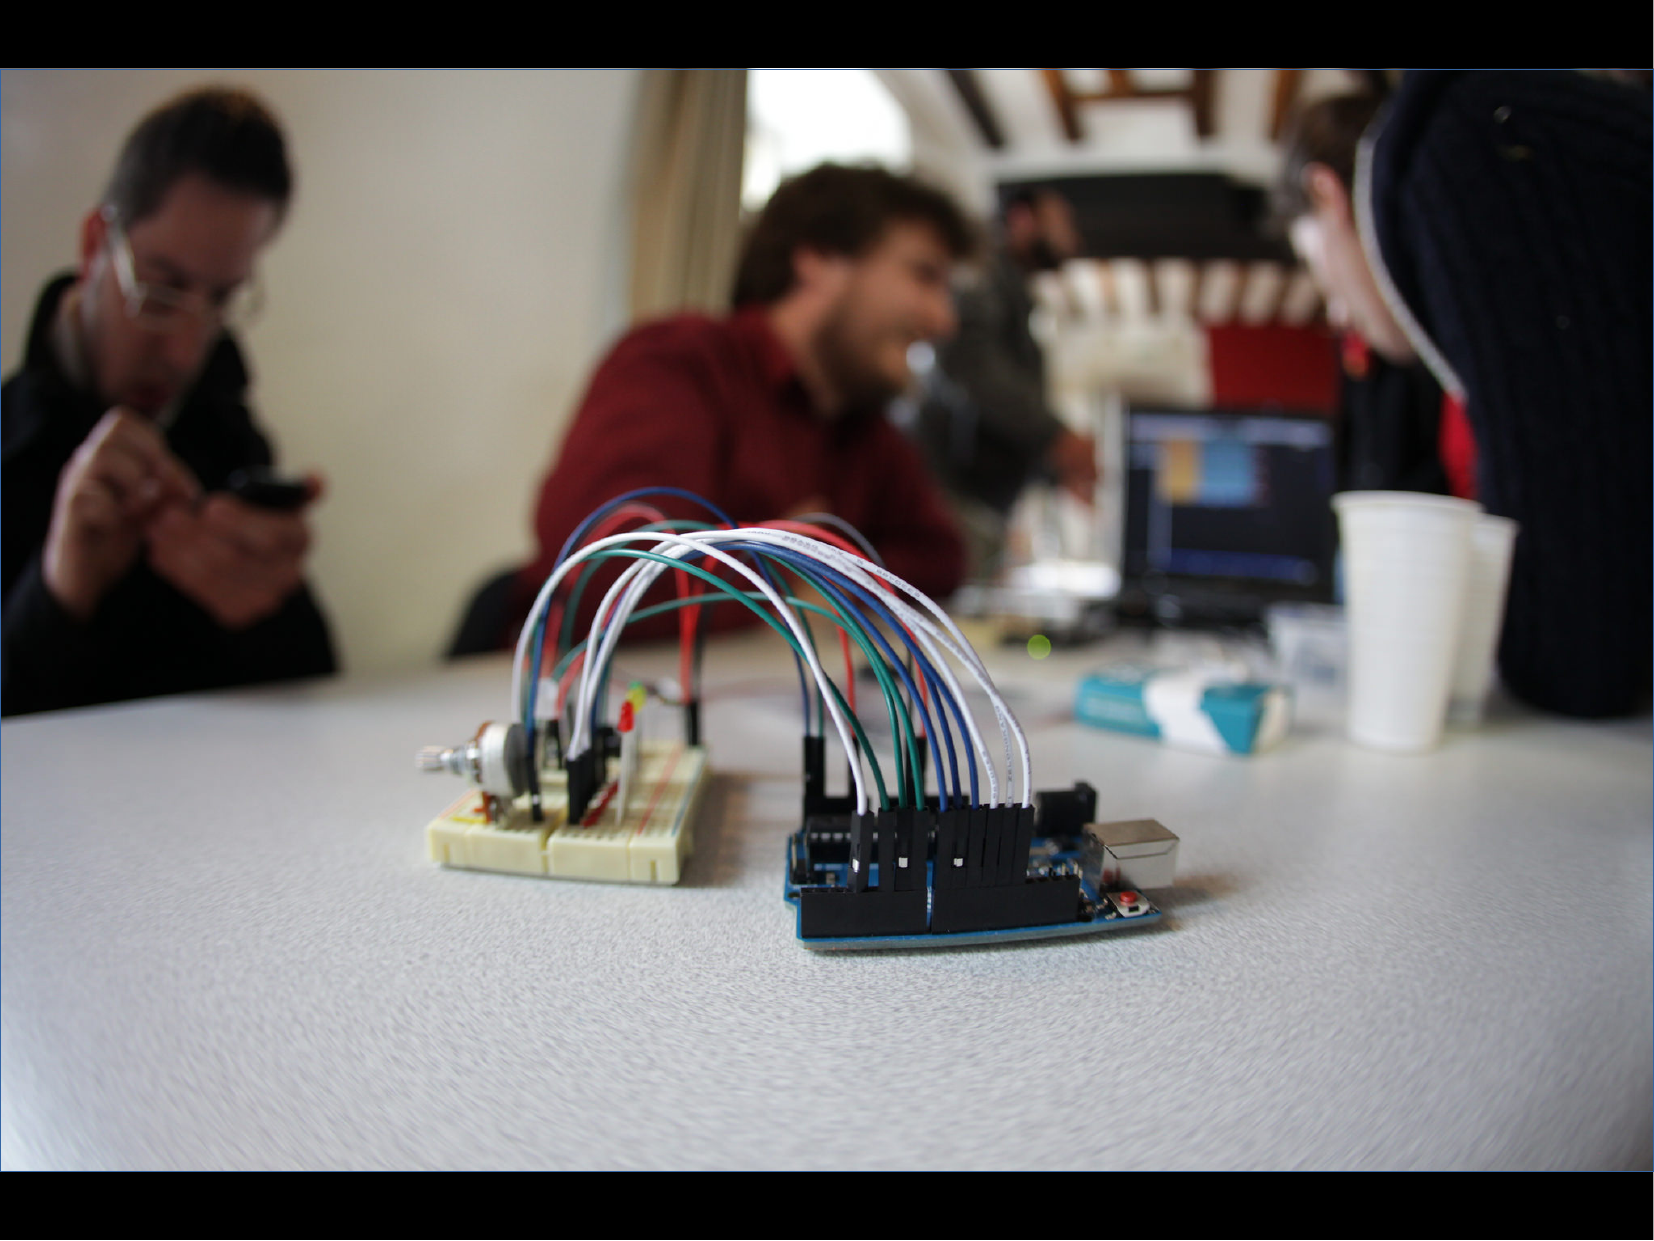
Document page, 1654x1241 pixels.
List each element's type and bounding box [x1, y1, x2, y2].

picture [0, 68, 1654, 1172]
